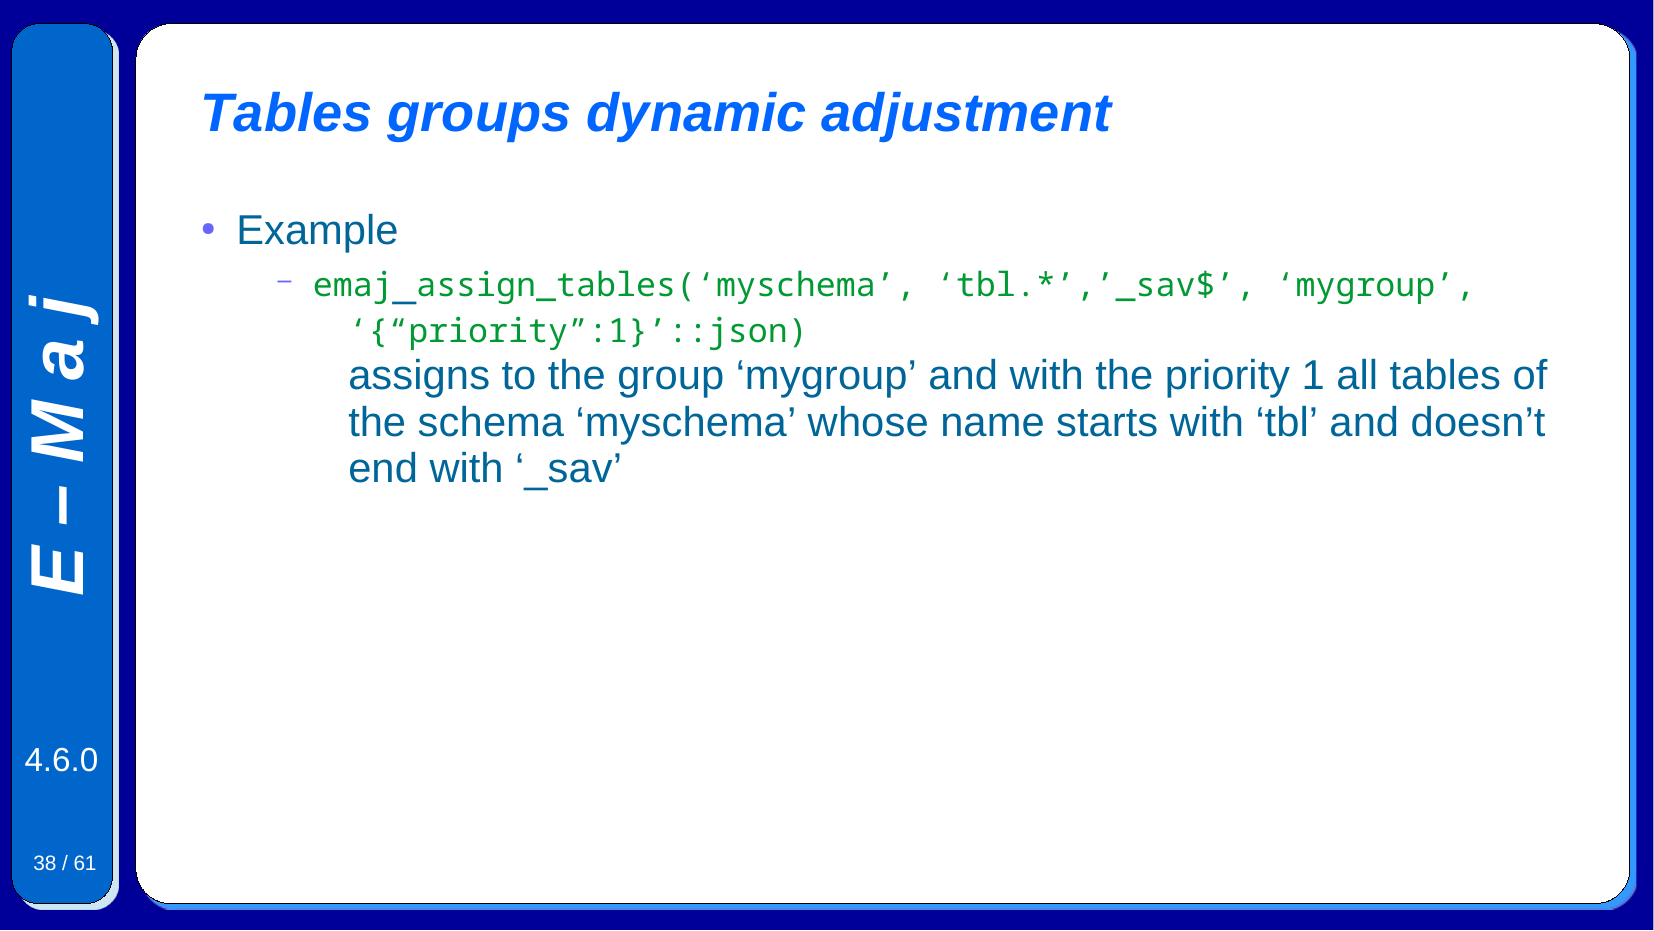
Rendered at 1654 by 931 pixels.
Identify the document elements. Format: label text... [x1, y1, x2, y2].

list Example emaj_assign_tables(‘myschema’, ‘tbl.*’,’_sav$’, ‘mygroup’, ‘{“priority”:1}’::json) assigns to the group ‘mygroup’ and with the priority 1 all tables of the schema ‘myschema’ whose name starts with ‘tbl’ and doesn’t end with ‘_sav’ [177, 206, 1587, 829]
title Tables groups dynamic adjustment [200, 34, 1575, 191]
